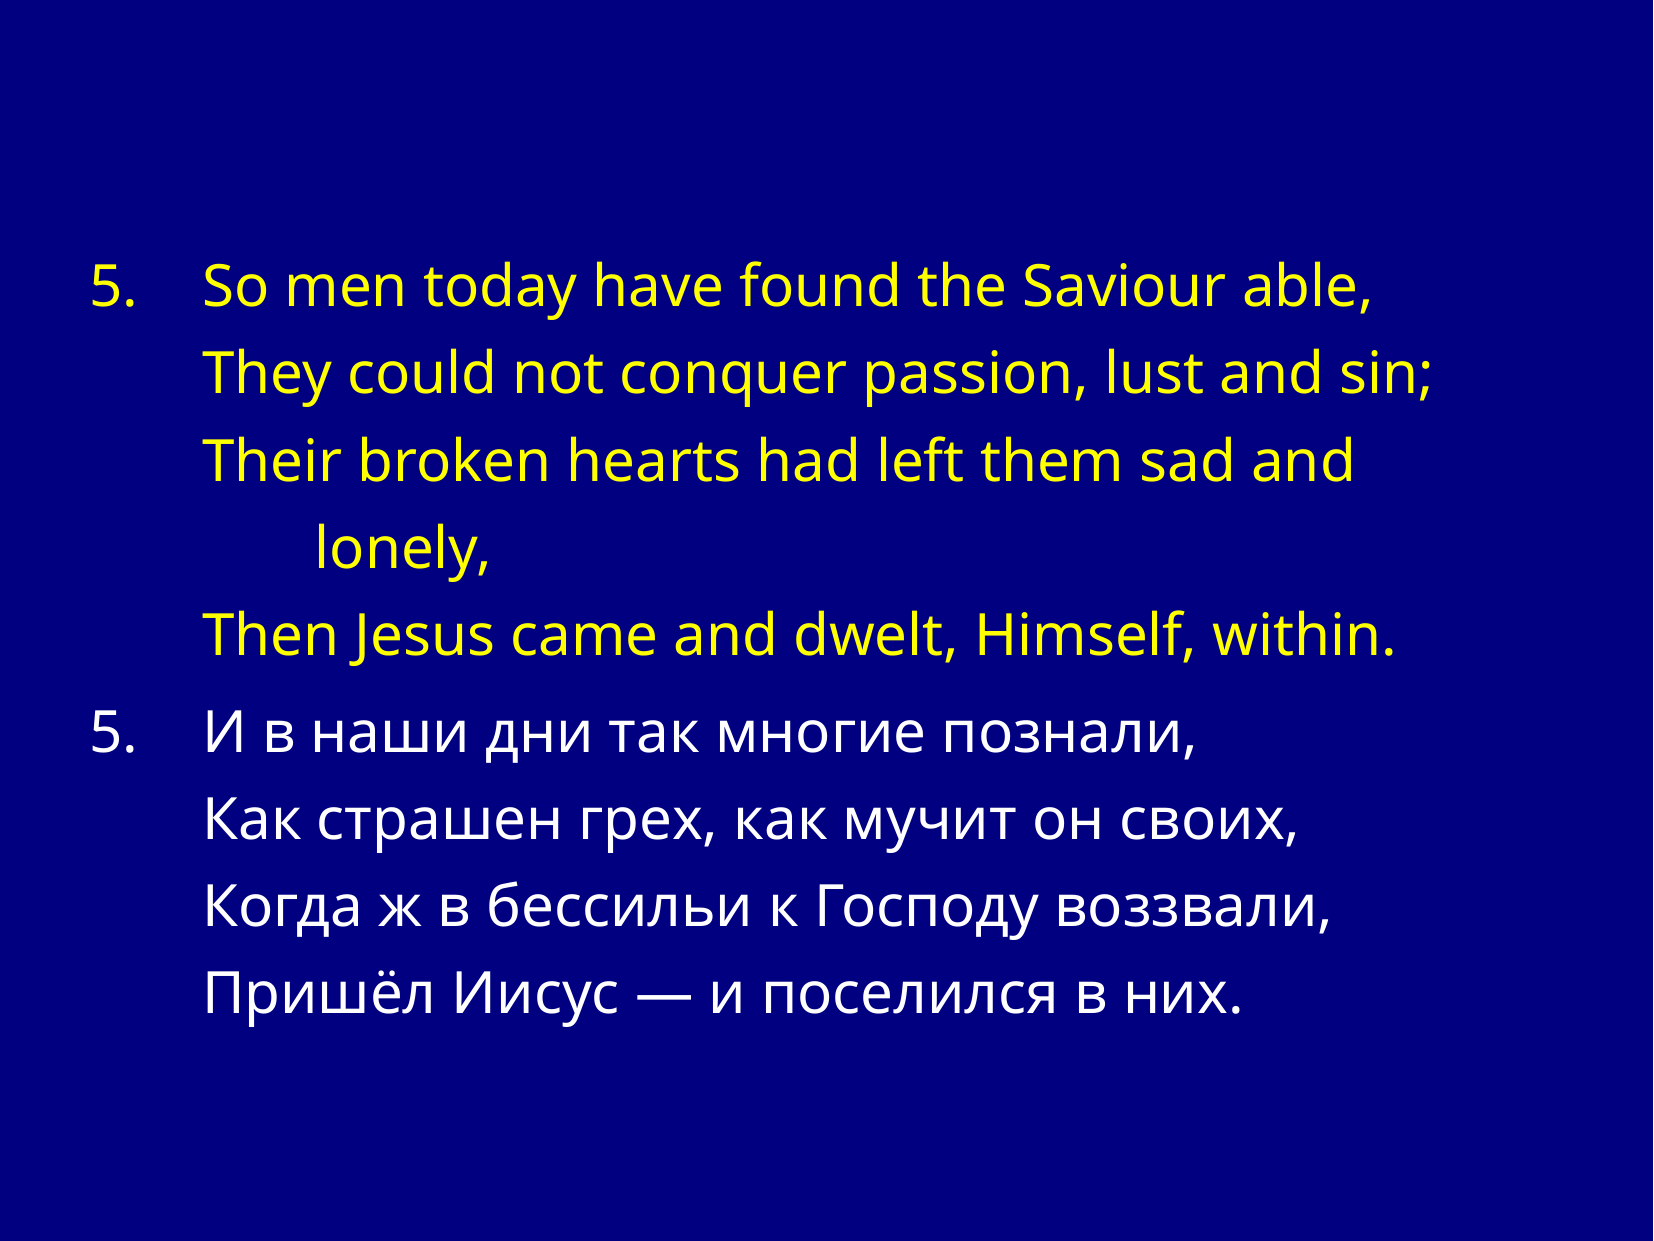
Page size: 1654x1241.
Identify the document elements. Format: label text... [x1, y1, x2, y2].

text_box 5. So men today have found the Saviour able, They could not conquer passion, lust and sin; Their broken hearts had left them sad and lonely, Then Jesus came and dwelt, Himself, within. [75, 150, 1653, 638]
text_box 5. И в наши дни так многие познали, Как страшен грех, как мучит он своих, Когда ж в бессильи к Господу воззвали, Пришёл Иисус — и поселился в них. [75, 675, 1653, 1163]
